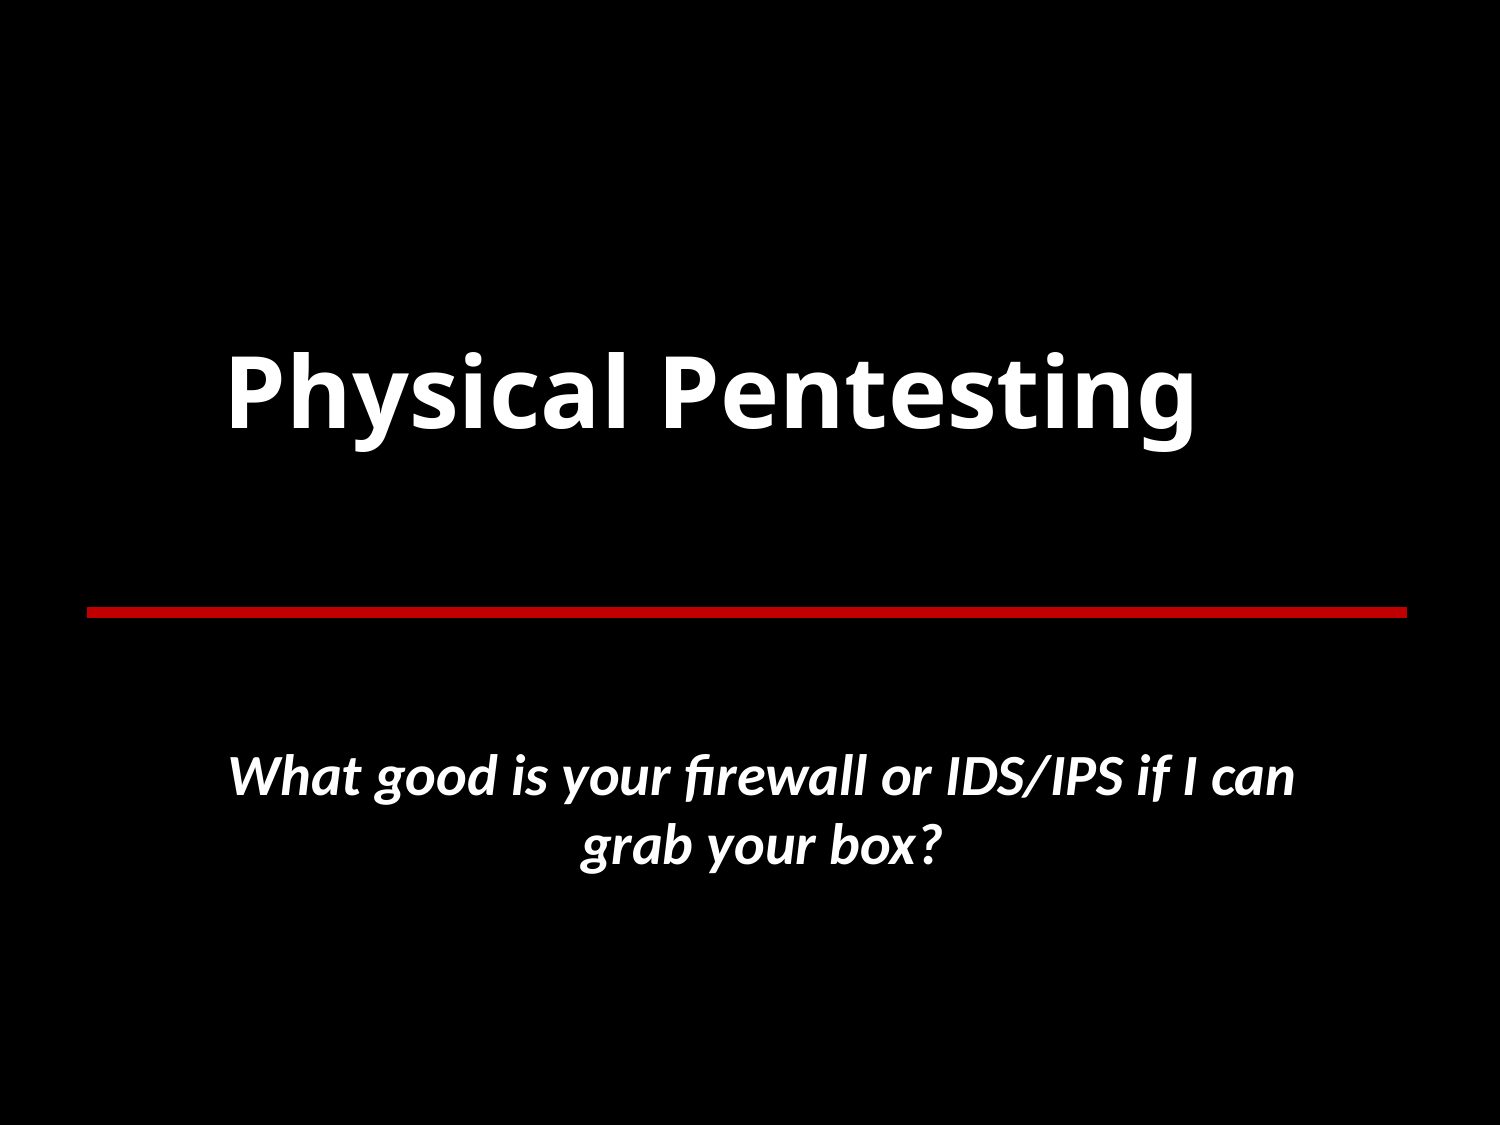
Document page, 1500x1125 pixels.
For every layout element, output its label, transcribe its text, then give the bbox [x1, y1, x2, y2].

subtitle What good is your firewall or IDS/IPS if I can grab your box? [187, 637, 1338, 963]
title Physical Pentesting [112, 187, 1313, 591]
